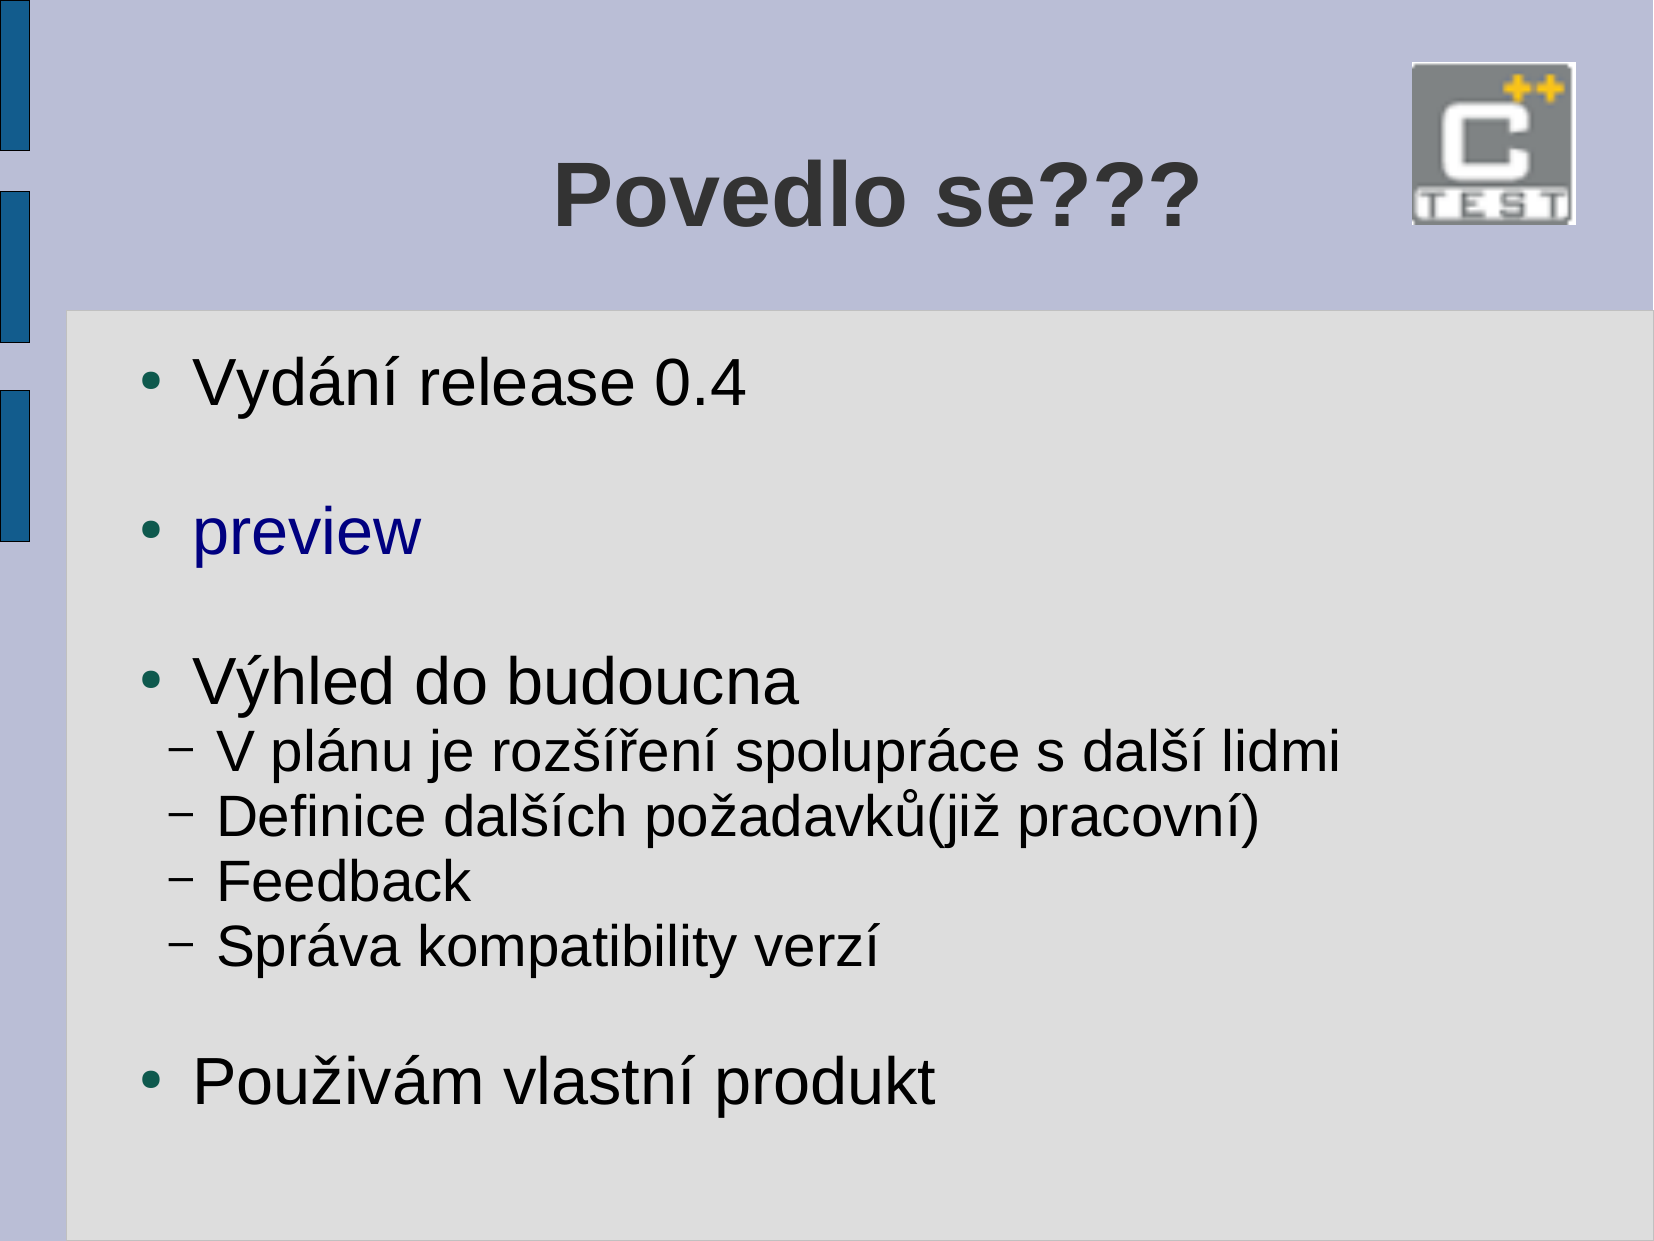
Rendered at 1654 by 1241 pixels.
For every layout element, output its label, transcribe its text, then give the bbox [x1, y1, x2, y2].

list Vydání release 0.4 preview Výhled do budoucna V plánu je rozšíření spolupráce s další lidmi Definice dalších požadavků(již pracovní) Feedback Správa kompatibility verzí Použivám vlastní produkt [121, 344, 1534, 1118]
title Povedlo se??? [121, 98, 1534, 291]
picture [1412, 62, 1576, 226]
